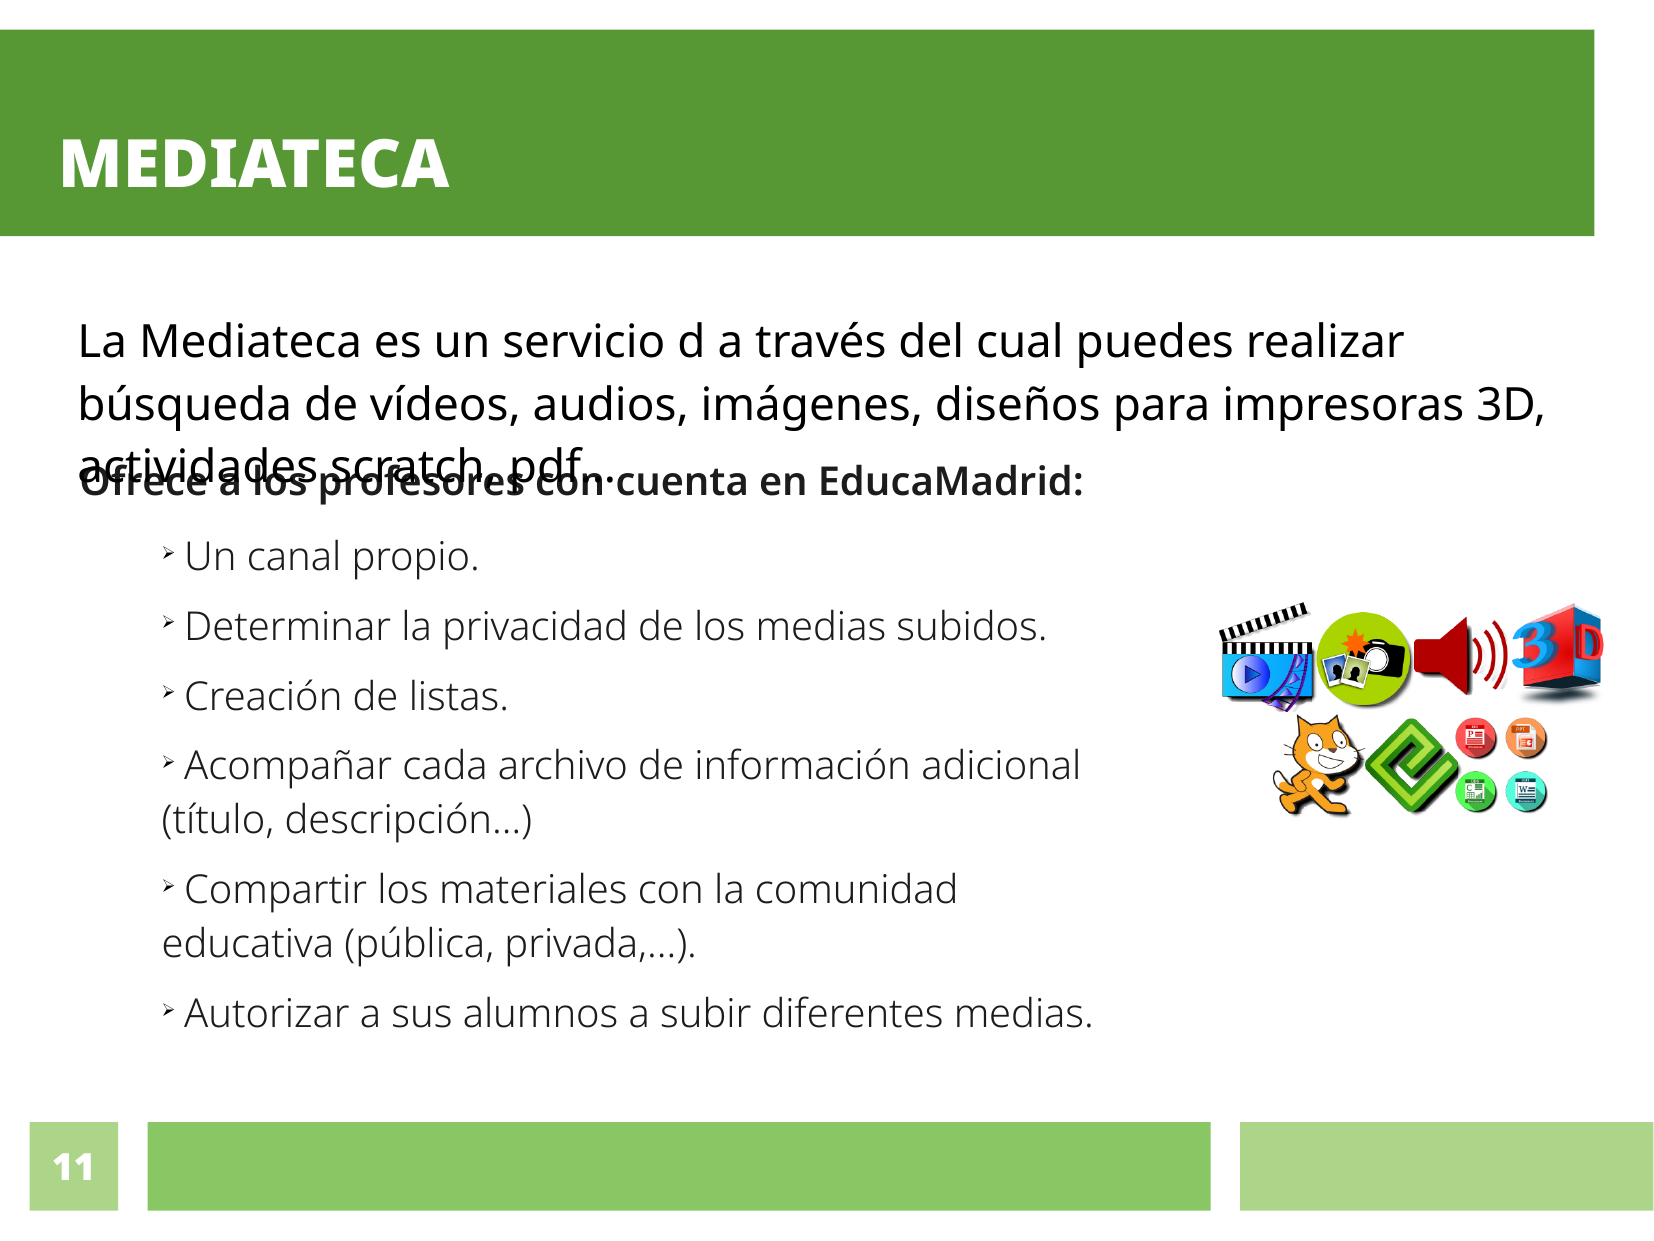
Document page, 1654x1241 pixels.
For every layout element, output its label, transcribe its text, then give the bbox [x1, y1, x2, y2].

text_box La Mediateca es un servicio d a través del cual puedes realizar búsqueda de vídeos, audios, imágenes, diseños para impresoras 3D, actividades scratch, pdf… [27, 301, 1590, 432]
list Ofrece a los profesores con cuenta en EducaMadrid: Un canal propio. Determinar la privacidad de los medias subidos. Creación de listas. Acompañar cada archivo de información adicional (título, descripción…) Compartir los materiales con la comunidad educativa (pública, privada,...). Autorizar a sus alumnos a subir diferentes medias. [79, 453, 1103, 1110]
picture [1218, 600, 1606, 823]
title MEDIATECA [59, 59, 1595, 207]
